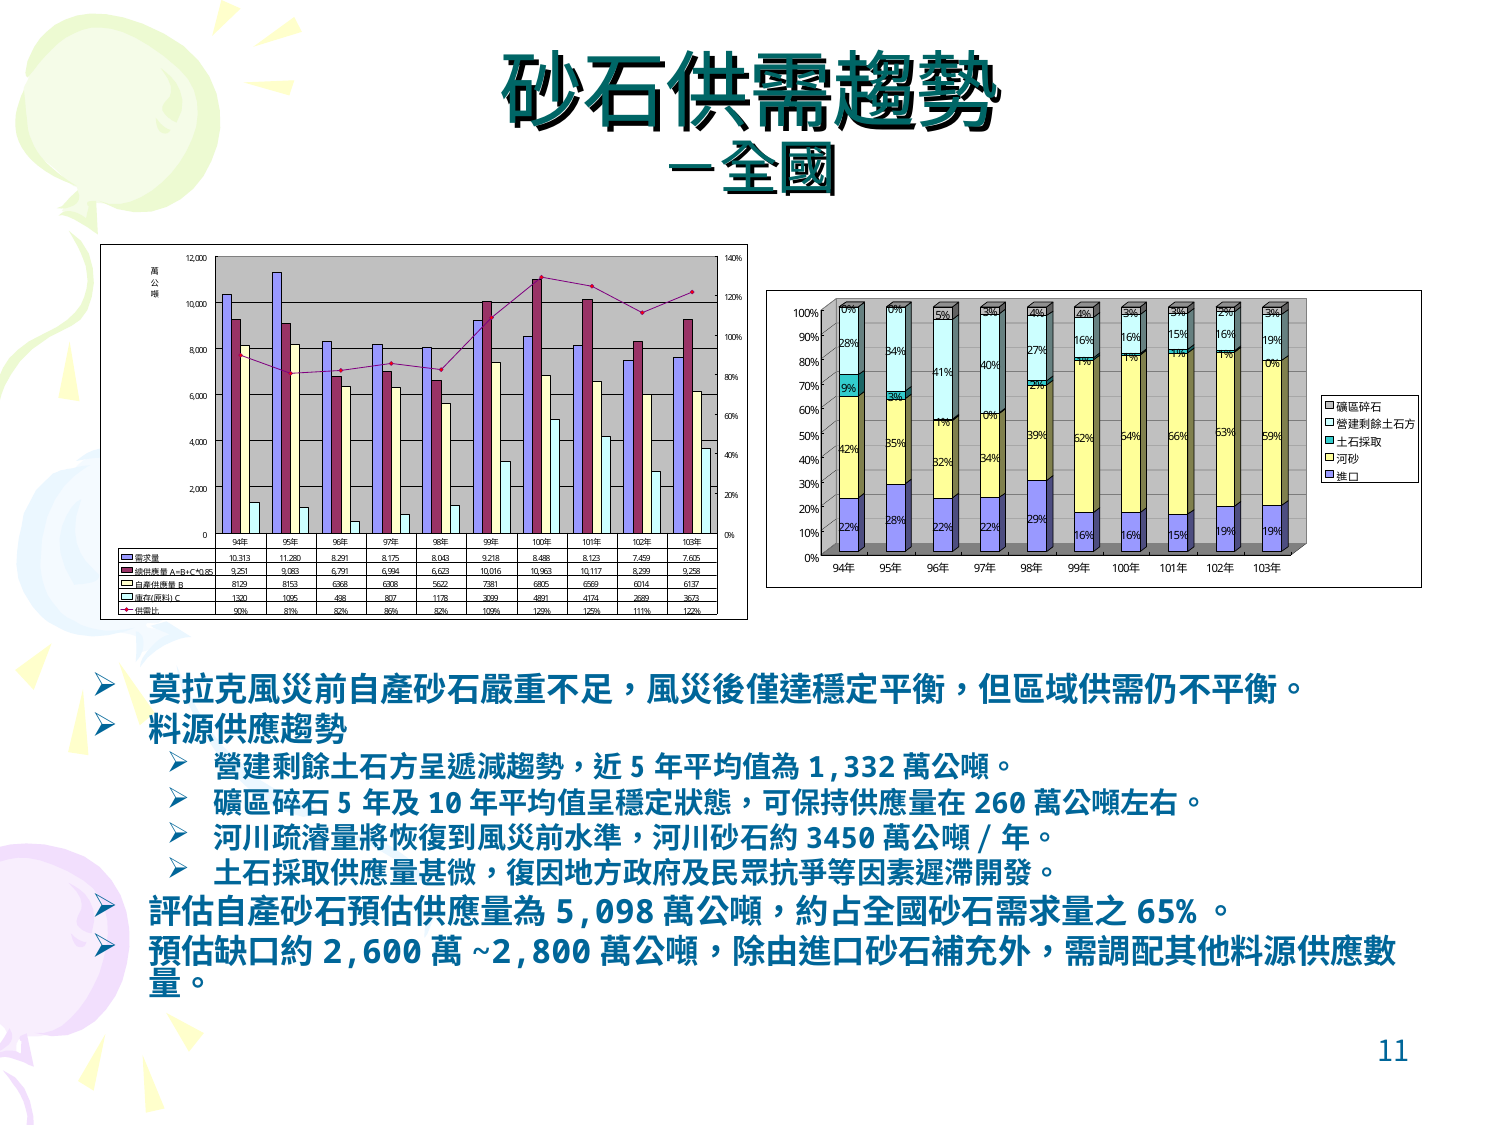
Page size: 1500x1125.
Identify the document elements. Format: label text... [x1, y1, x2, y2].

picture [98, 241, 751, 622]
text_box <編號> [1074, 1024, 1426, 1100]
picture [762, 286, 1426, 591]
title 砂石供需趨勢 －全國 [72, 16, 1426, 233]
list 莫拉克風災前自產砂石嚴重不足，風災後僅達穩定平衡，但區域供需仍不平衡。 料源供應趨勢 營建剩餘土石方呈遞減趨勢，近5年平均值為1,332萬公噸。 礦區碎石5年及10年平均值呈穩定狀態，可保持供應量在260萬公噸左右。 河川疏濬量將恢復到風災前水準，河川砂石約3450萬公噸/年。 土石採取供應量甚微，復因地方政府及民眾抗爭等因素遲滯開發。 評估自產砂石預估供應量為5,098萬公噸，約占全國砂石需求量之65%。 預估缺口約2,600萬~2,800萬公噸，除由進口砂石補充外，需調配其他料源供應數量。 [76, 668, 1427, 1028]
